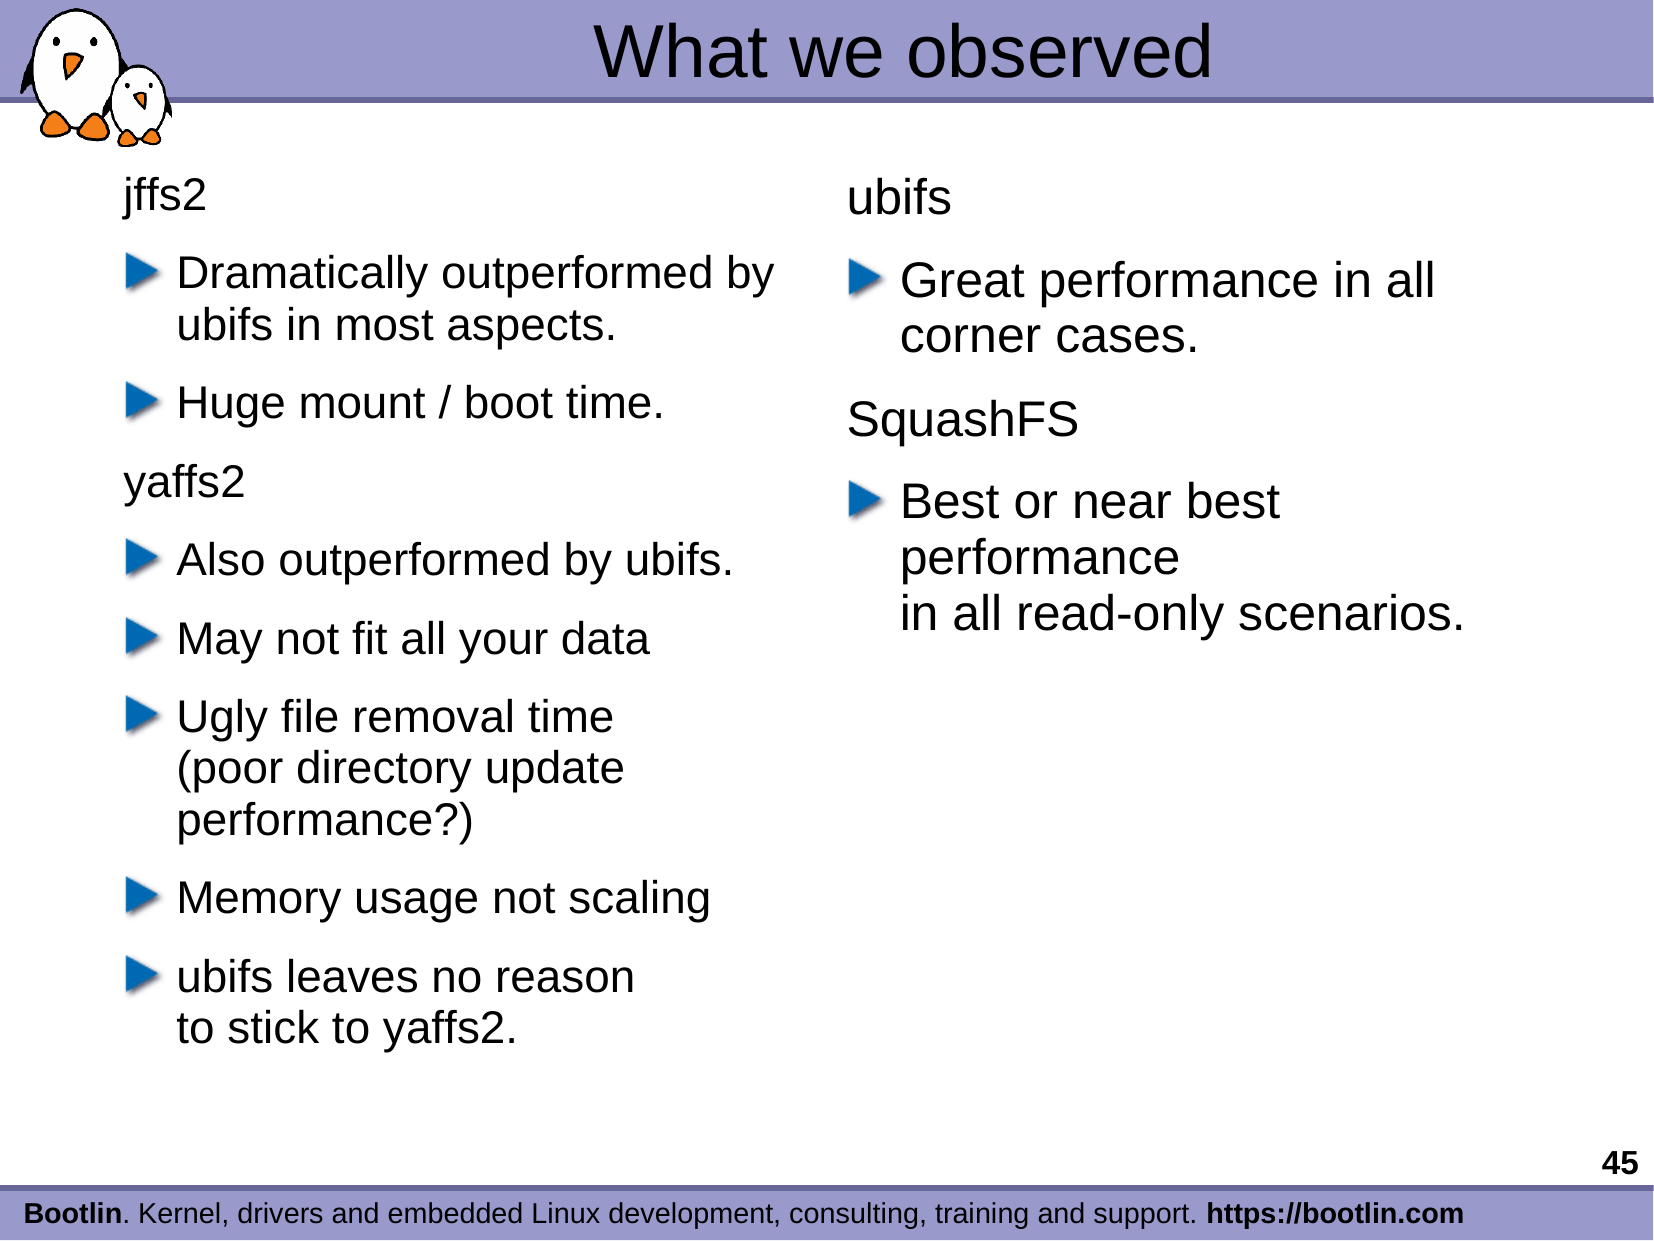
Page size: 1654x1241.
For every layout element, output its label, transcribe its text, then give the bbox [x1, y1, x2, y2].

picture [20, 8, 172, 147]
list jffs2 Dramatically outperformed by ubifs in most aspects. Huge mount / boot time. yaffs2 Also outperformed by ubifs. May not fit all your data Ugly file removal time (poor directory update performance?) Memory usage not scaling ubifs leaves no reason to stick to yaffs2. [105, 169, 795, 1128]
title What we observed [178, 5, 1631, 97]
list ubifs Great performance in all corner cases. SquashFS Best or near best performance in all read-only scenarios. [829, 169, 1519, 1019]
